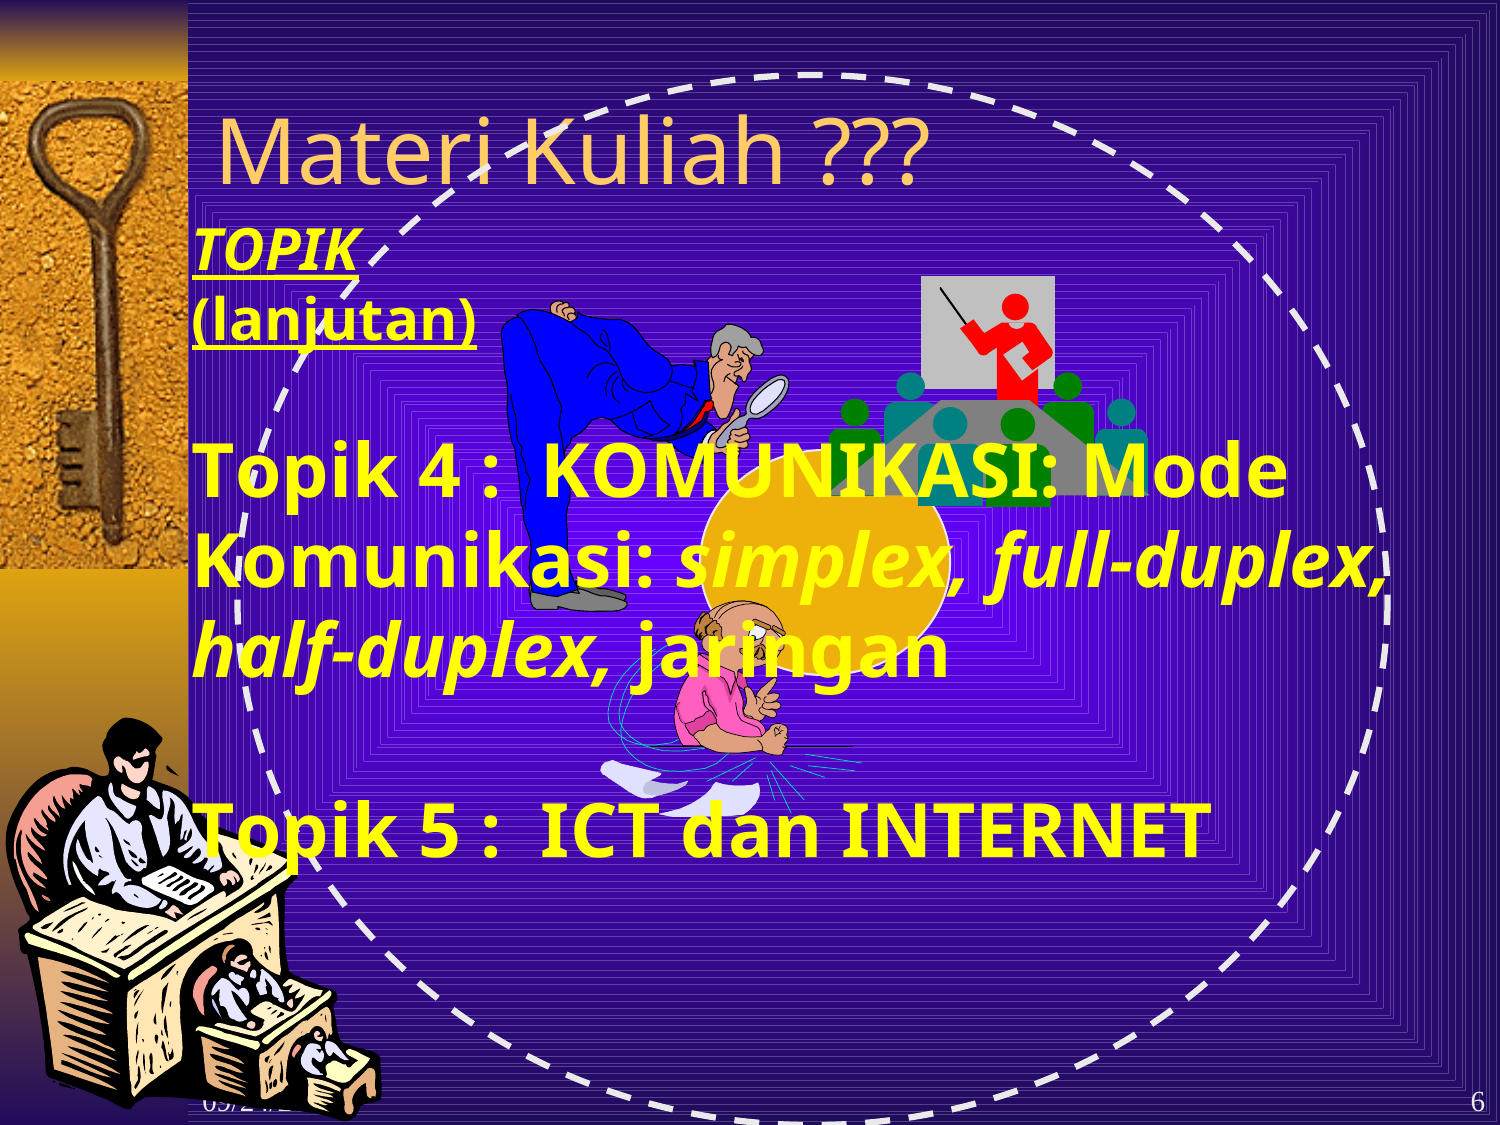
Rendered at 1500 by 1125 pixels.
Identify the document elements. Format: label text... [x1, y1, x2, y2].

picture [0, 81, 188, 569]
title Materi Kuliah ??? [200, 49, 1476, 205]
text_box TOPIK (lanjutan) Topik 4 : KOMUNIKASI: Mode Komunikasi: simplex, full-duplex, half-duplex, jaringan Topik 5 : ICT dan INTERNET [177, 205, 1500, 1060]
picture [3, 714, 386, 1125]
